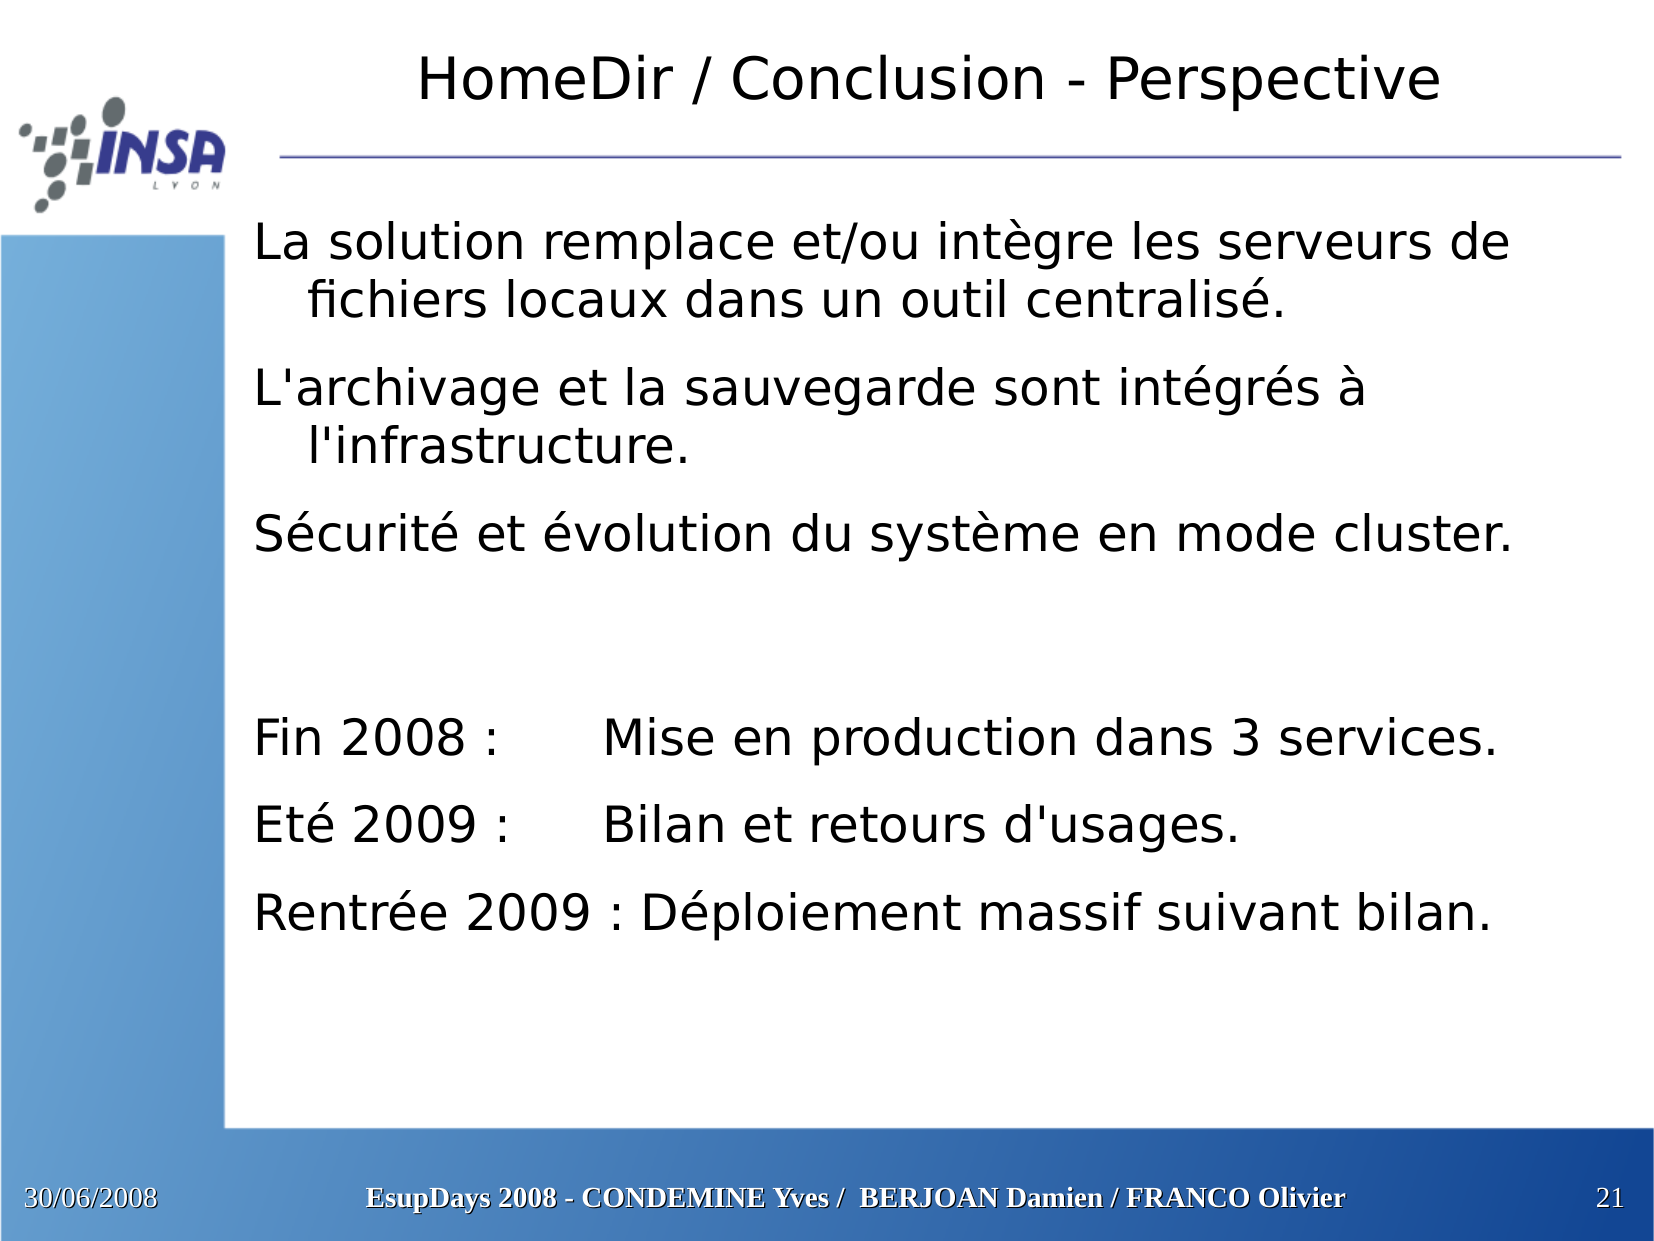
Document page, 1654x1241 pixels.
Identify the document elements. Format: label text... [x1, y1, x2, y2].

picture [0, 0, 1654, 1241]
title HomeDir / Conclusion - Perspective [236, 19, 1625, 141]
list La solution remplace et/ou intègre les serveurs de fichiers locaux dans un outil centralisé. L'archivage et la sauvegarde sont intégrés à l'infrastructure. Sécurité et évolution du système en mode cluster. Fin 2008 : Mise en production dans 3 services. Eté 2009 : Bilan et retours d'usages. Rentrée 2009 : Déploiement massif suivant bilan. [236, 212, 1625, 1143]
